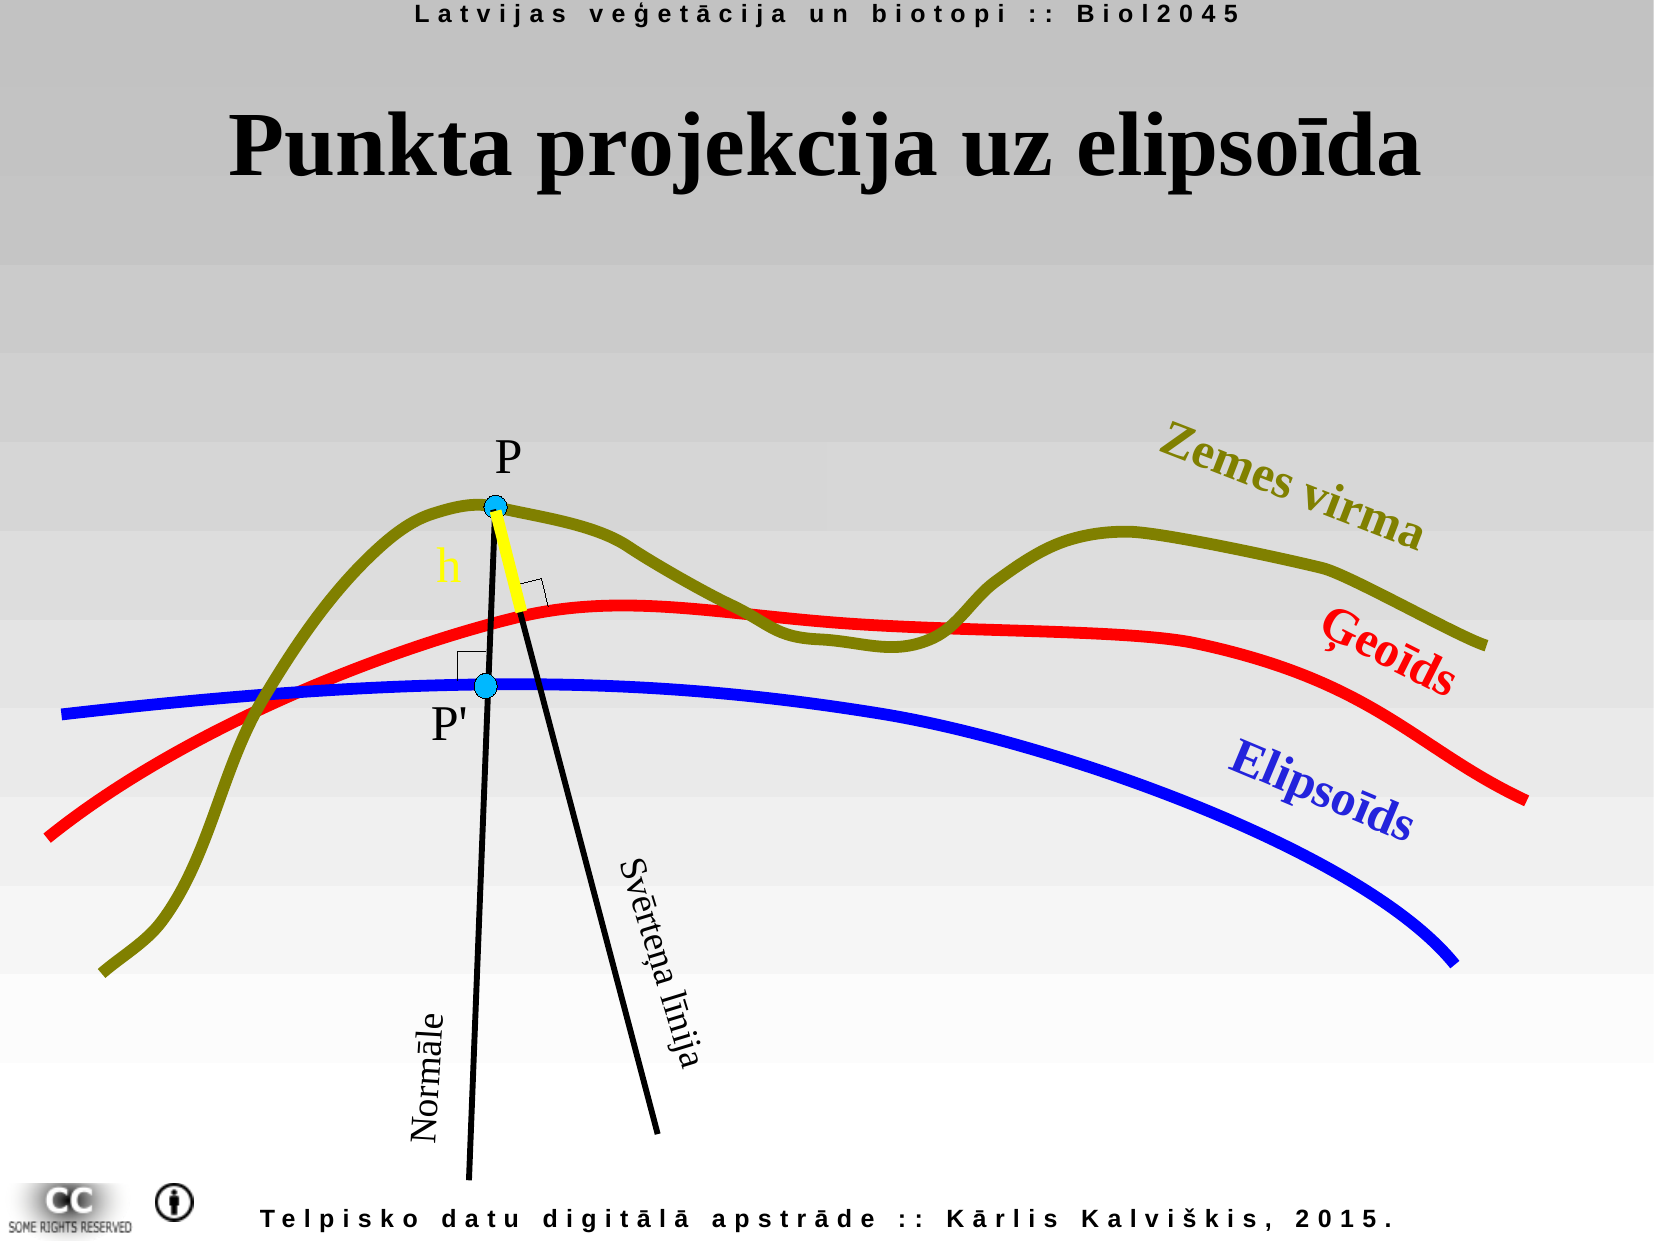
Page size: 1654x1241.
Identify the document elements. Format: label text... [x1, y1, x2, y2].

text_box [483, 495, 508, 518]
text_box P [494, 428, 536, 507]
text_box Ģeoīds [1299, 592, 1527, 762]
title Punkta projekcija uz elipsoīda [0, 1, 1654, 287]
text_box Zemes virma [1144, 409, 1544, 631]
text_box [474, 673, 498, 699]
text_box h [436, 538, 462, 594]
text_box Normāle [401, 963, 471, 1147]
text_box Svērteņa līnija [595, 852, 741, 1164]
picture [0, 287, 1654, 1241]
text_box P' [430, 696, 484, 774]
text_box Elipsoīds [1213, 727, 1510, 914]
